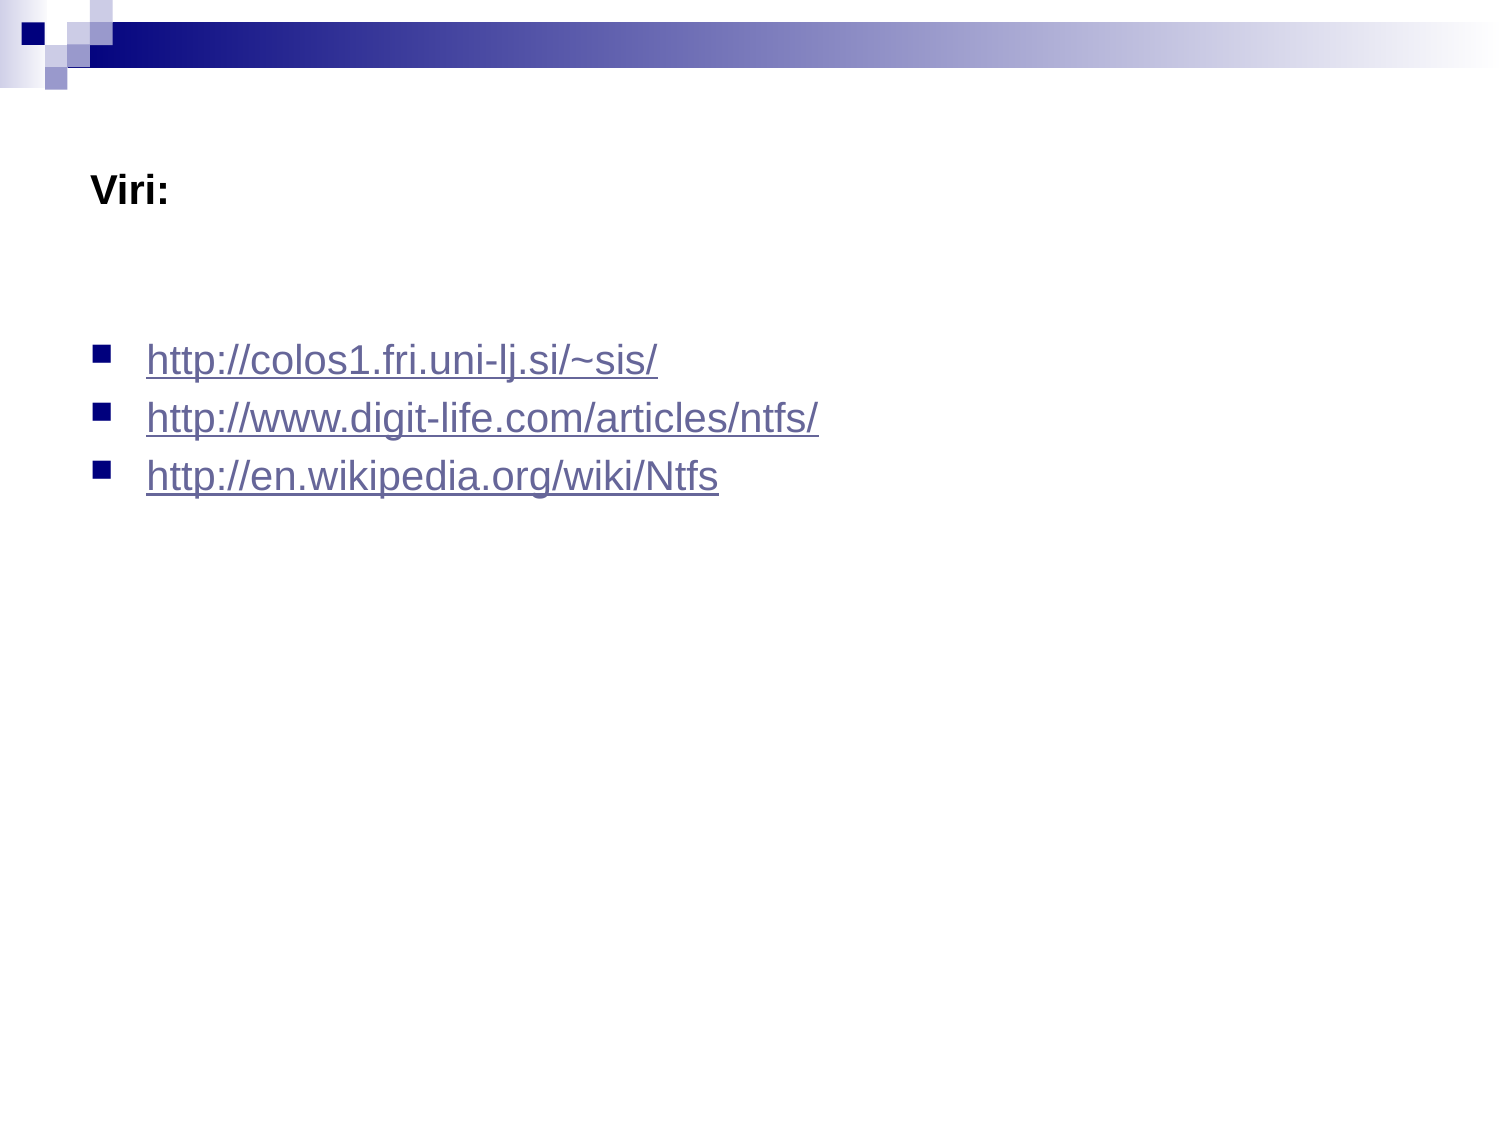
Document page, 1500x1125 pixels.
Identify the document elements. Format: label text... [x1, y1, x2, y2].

list http://colos1.fri.uni-lj.si/~sis/ http://www.digit-life.com/articles/ntfs/ http://en.wikipedia.org/wiki/Ntfs [75, 324, 1425, 963]
title Viri: [75, 75, 1425, 300]
